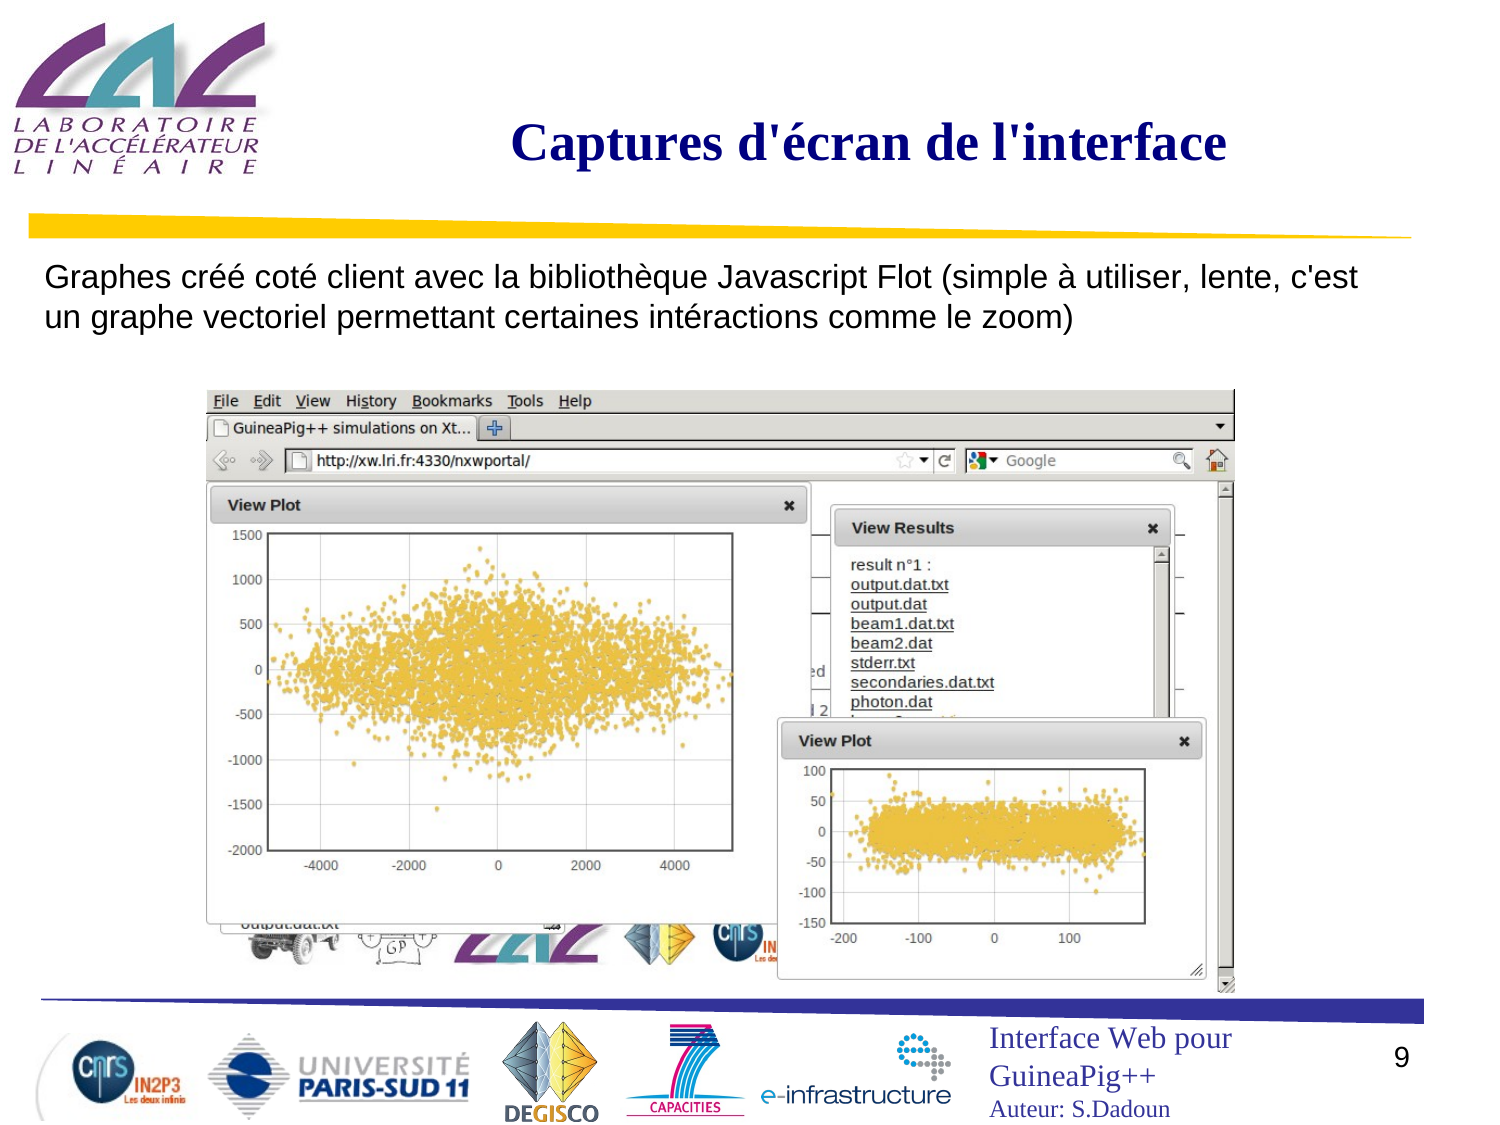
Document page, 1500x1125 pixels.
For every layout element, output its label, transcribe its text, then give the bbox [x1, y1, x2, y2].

picture [902, 1038, 925, 1049]
picture [206, 389, 1235, 993]
title Captures d'écran de l'interface [259, 56, 1479, 221]
picture [620, 1017, 750, 1124]
picture [490, 1018, 609, 1122]
picture [25, 1033, 475, 1121]
text_box Graphes créé coté client avec la bibliothèque Javascript Flot (simple à utiliser, lente, c'est un graphe vectoriel permettant certaines intéractions comme le zoom) [29, 248, 1418, 343]
picture [761, 1033, 951, 1104]
picture [7, 16, 283, 178]
text_box [29, 343, 1388, 1001]
